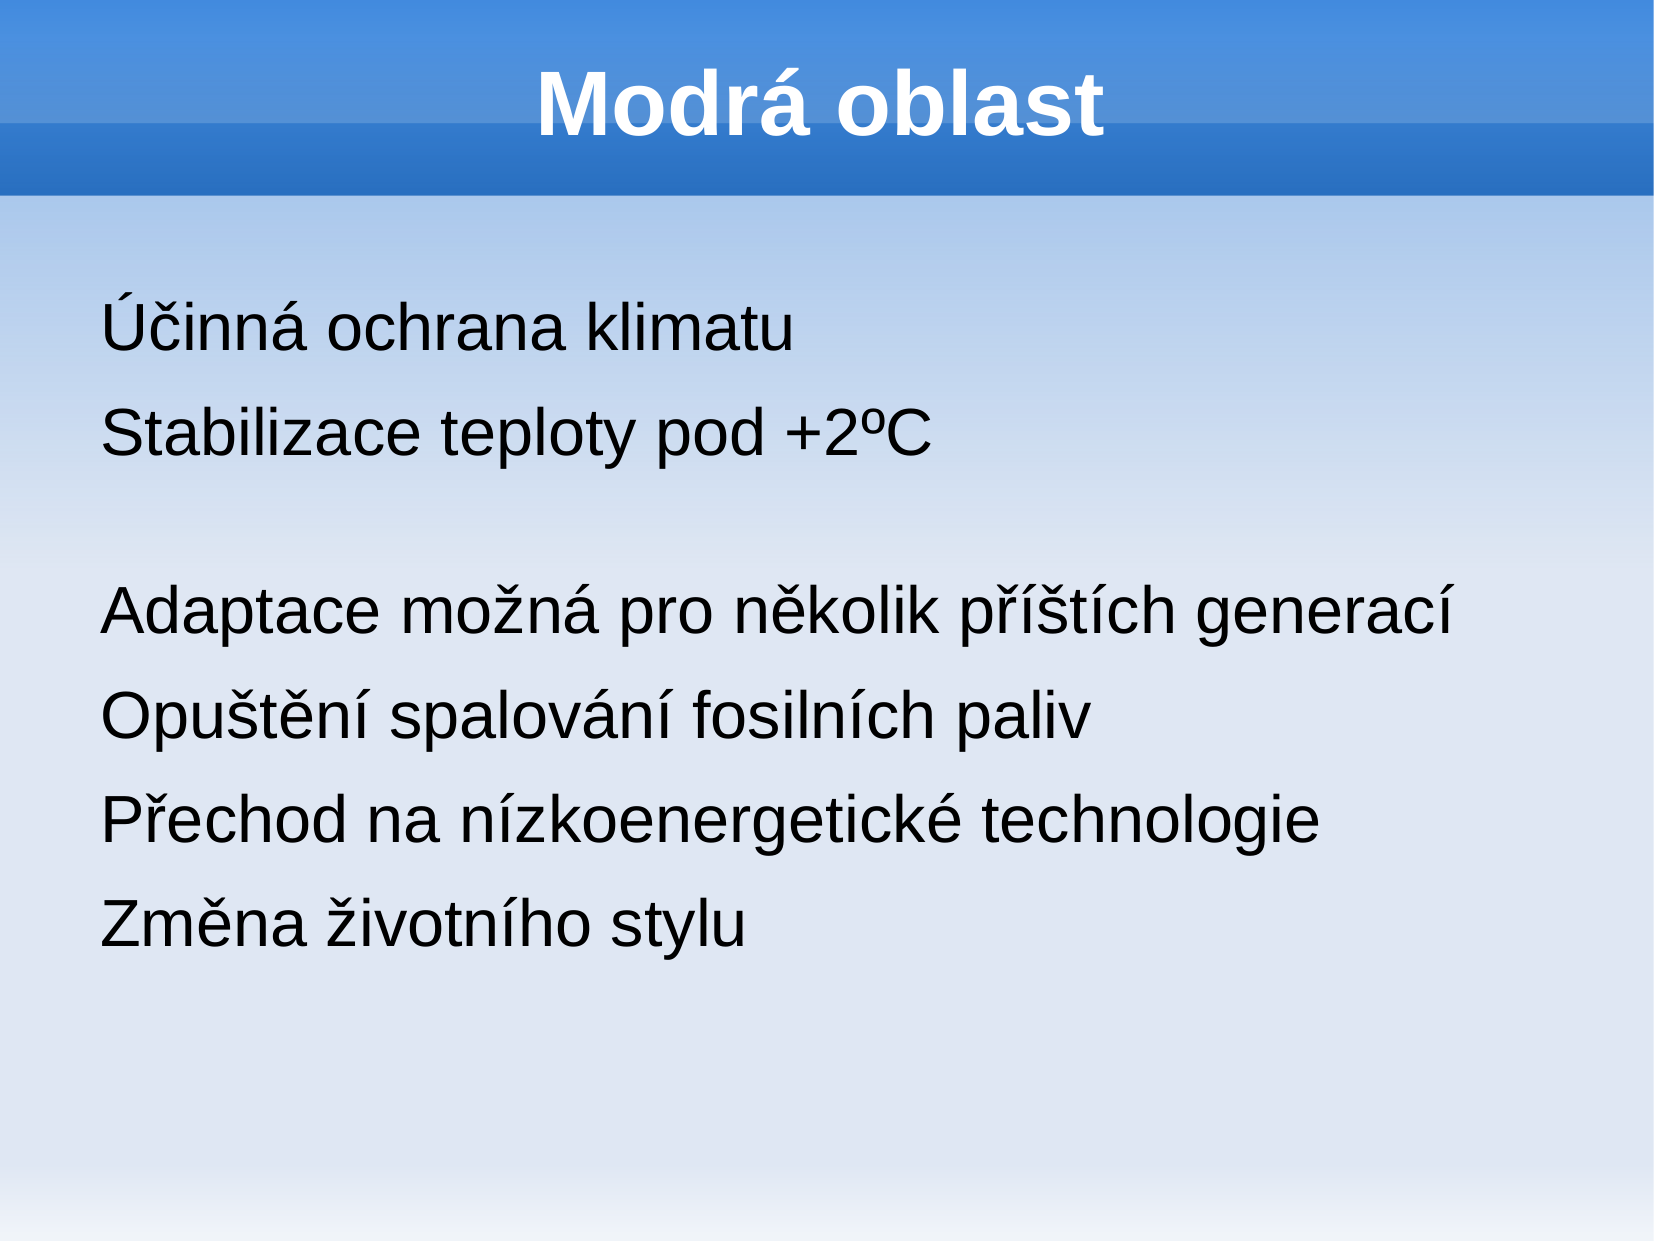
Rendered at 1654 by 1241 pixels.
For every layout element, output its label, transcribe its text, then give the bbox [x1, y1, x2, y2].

picture [0, 0, 1654, 1241]
list Účinná ochrana klimatu Stabilizace teploty pod +2ºC Adaptace možná pro několik příštích generací Opuštění spalování fosilních paliv Přechod na nízkoenergetické technologie Změna životního stylu [82, 290, 1571, 1109]
title Modrá oblast [76, 0, 1565, 208]
